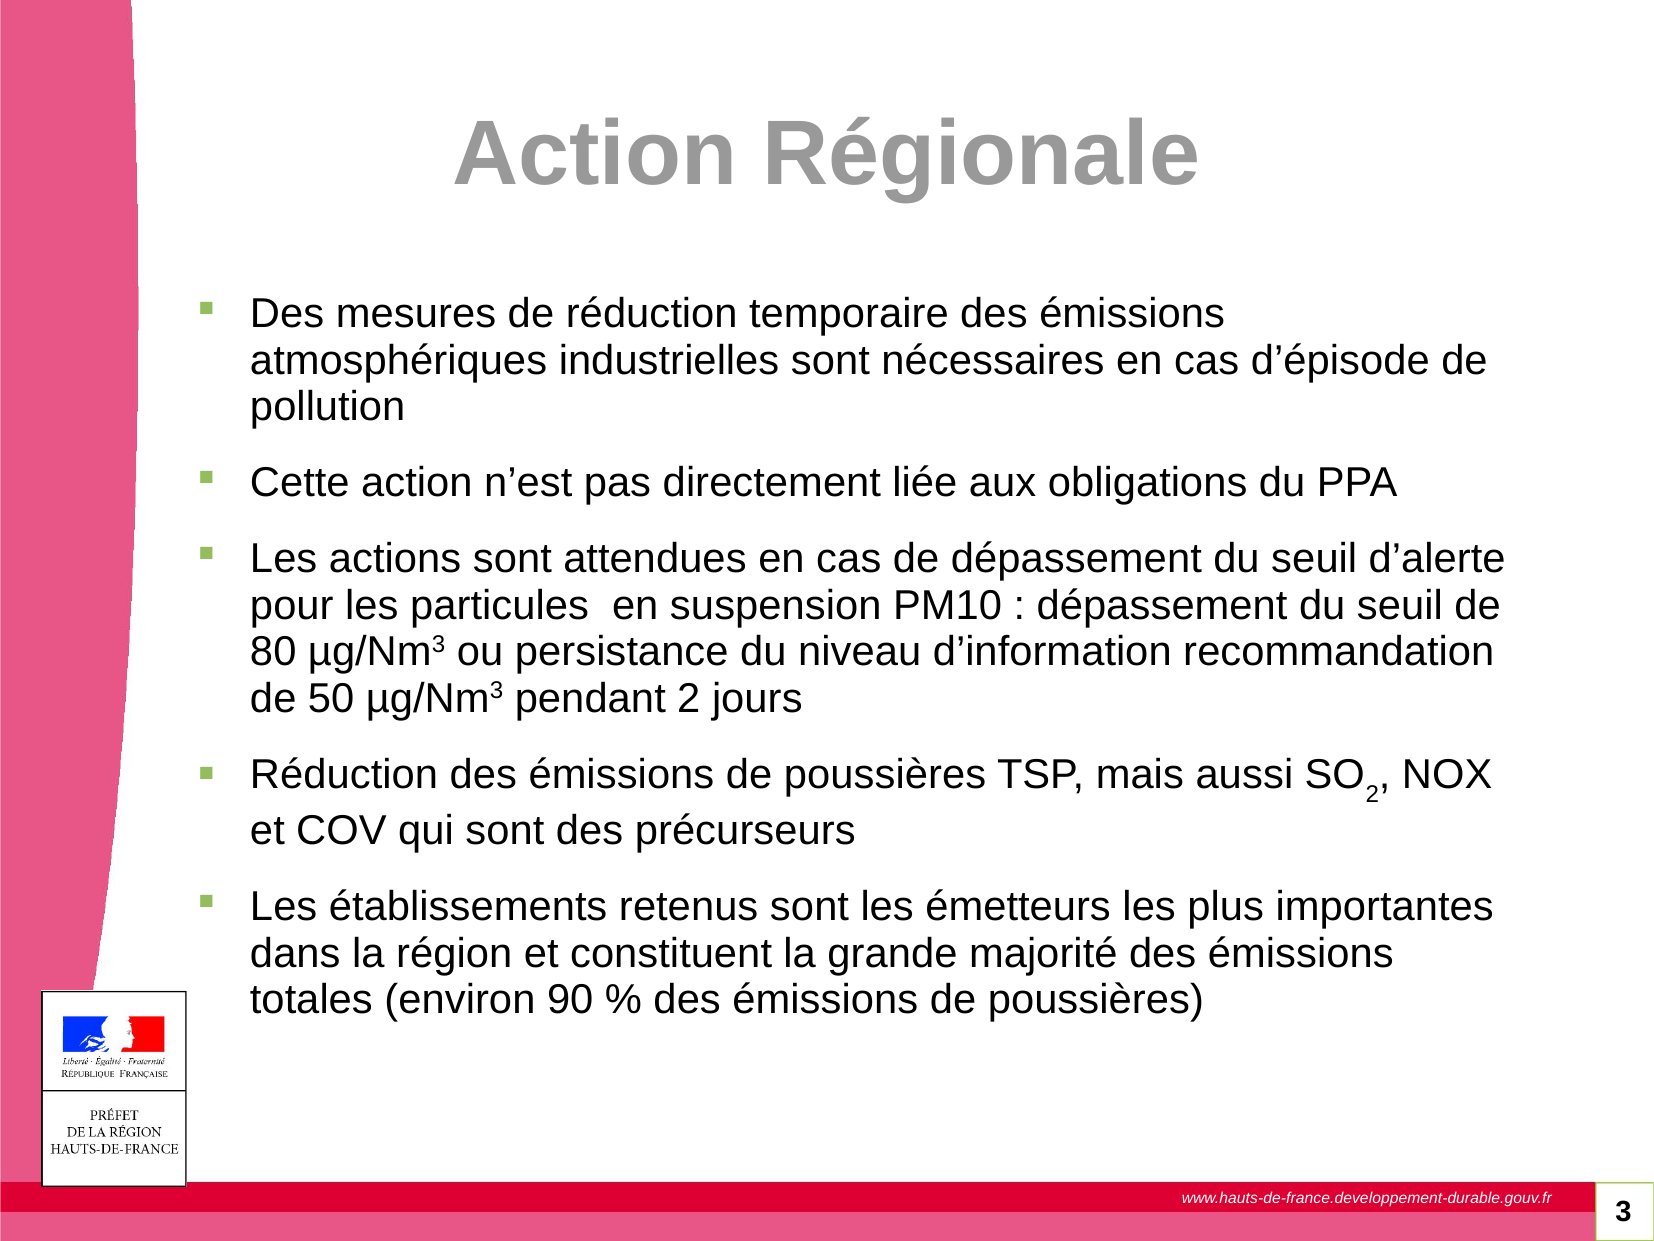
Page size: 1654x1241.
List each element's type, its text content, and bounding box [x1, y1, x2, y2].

picture [0, 0, 1654, 1241]
list Des mesures de réduction temporaire des émissions atmosphériques industrielles sont nécessaires en cas d’épisode de pollution Cette action n’est pas directement liée aux obligations du PPA Les actions sont attendues en cas de dépassement du seuil d’alerte pour les particules en suspension PM10 : dépassement du seuil de 80 µg/Nm3 ou persistance du niveau d’information recommandation de 50 µg/Nm3 pendant 2 jours Réduction des émissions de poussières TSP, mais aussi SO2, NOX et COV qui sont des précurseurs Les établissements retenus sont les émetteurs les plus importantes dans la région et constituent la grande majorité des émissions totales (environ 90 % des émissions de poussières) [179, 290, 1509, 1023]
title Action Régionale [82, 49, 1571, 257]
